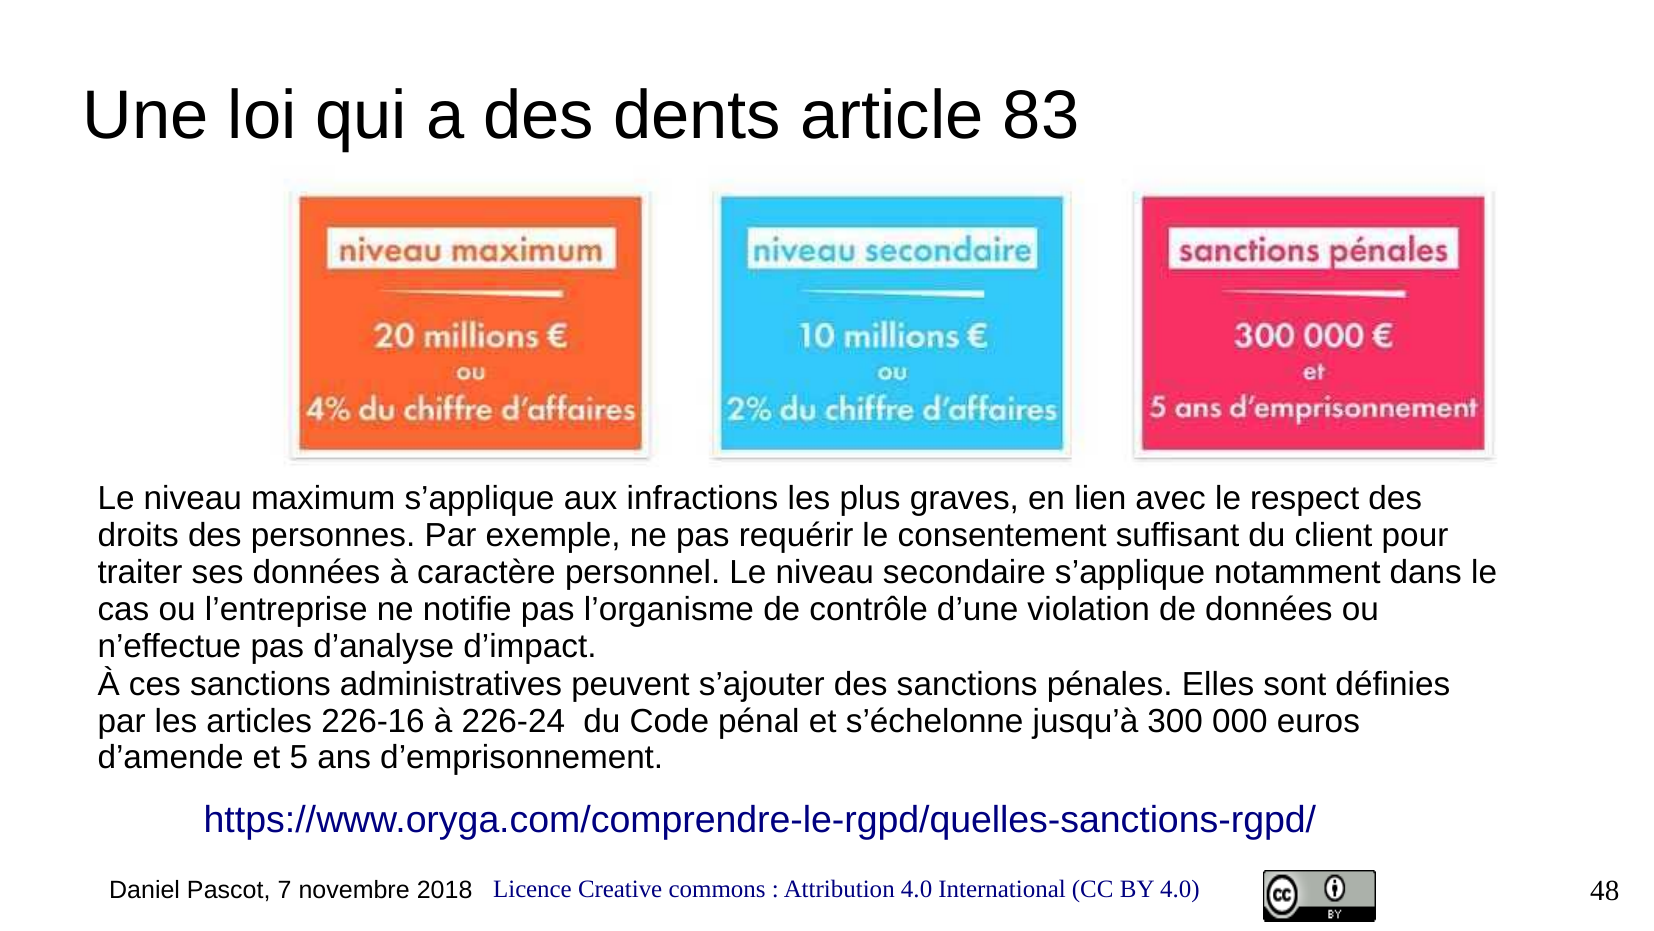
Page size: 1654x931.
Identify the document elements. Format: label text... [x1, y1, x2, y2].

text_box Le niveau maximum s’applique aux infractions les plus graves, en lien avec le respect des droits des personnes. Par exemple, ne pas requérir le consentement suffisant du client pour traiter ses données à caractère personnel. Le niveau secondaire s’applique notamment dans le cas ou l’entreprise ne notifie pas l’organisme de contrôle d’une violation de données ou n’effectue pas d’analyse d’impact. À ces sanctions administratives peuvent s’ajouter des sanctions pénales. Elles sont définies par les articles 226-16 à 226-24 du Code pénal et s’échelonne jusqu’à 300 000 euros d’amende et 5 ans d’emprisonnement. [82, 472, 1524, 821]
picture [259, 154, 1527, 508]
text_box https://www.oryga.com/comprendre-le-rgpd/quelles-sanctions-rgpd/ [188, 791, 1477, 849]
picture [1263, 870, 1376, 922]
title Une loi qui a des dents article 83 [82, 37, 1571, 193]
